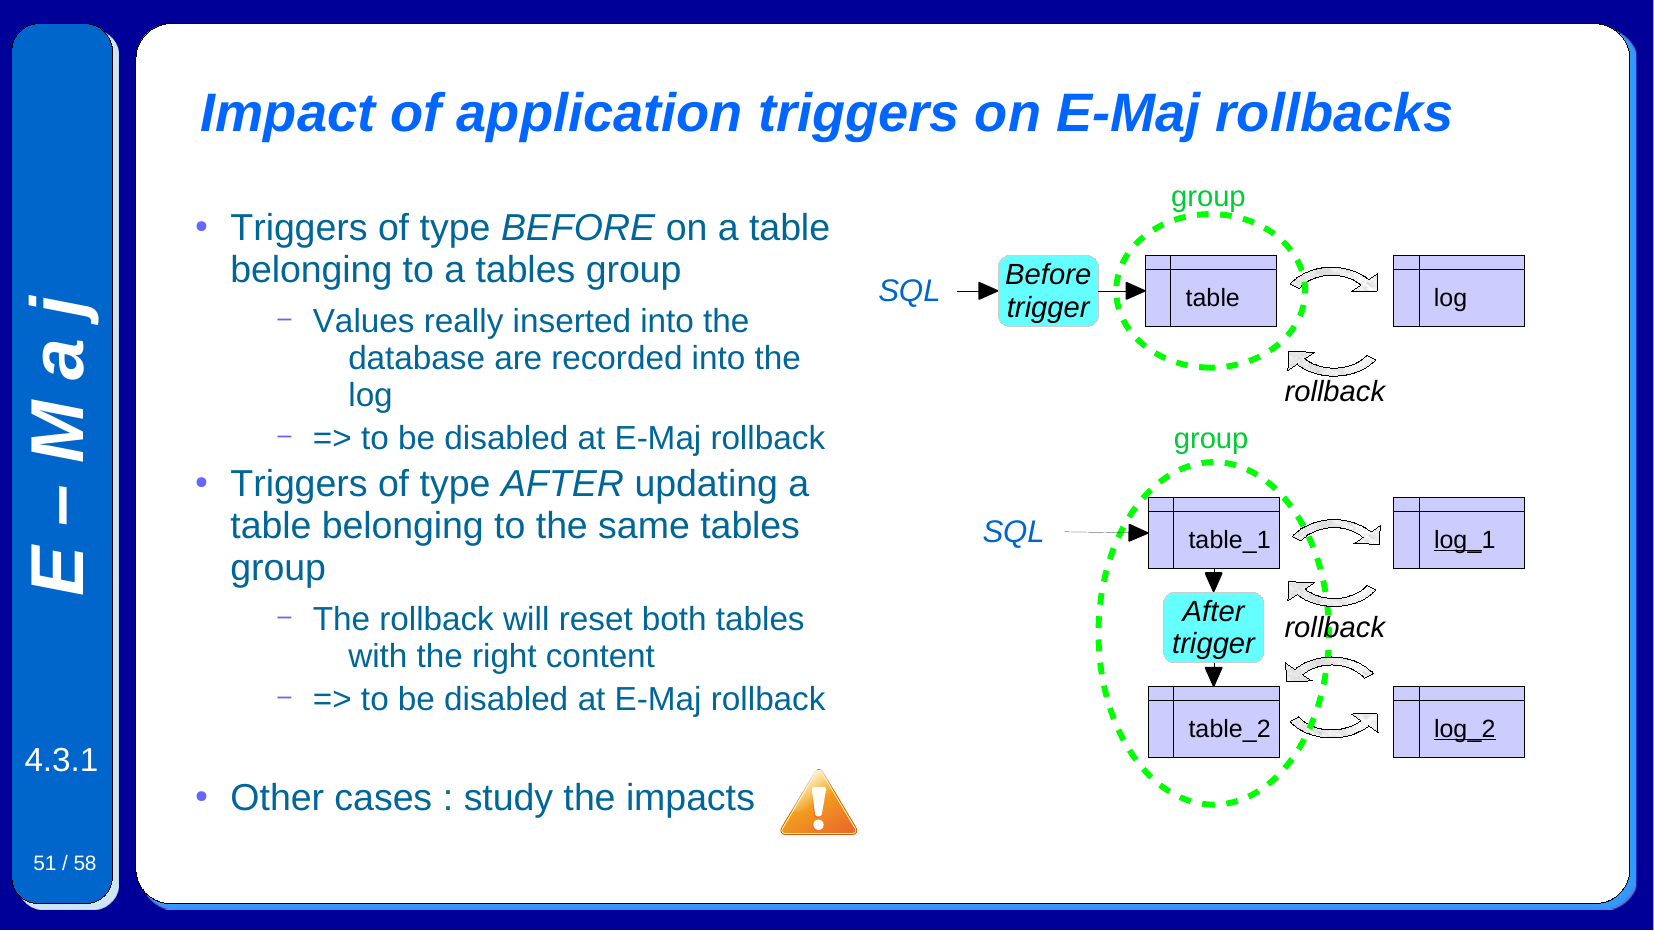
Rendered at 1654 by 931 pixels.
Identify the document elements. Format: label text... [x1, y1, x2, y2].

text_box [1290, 713, 1379, 738]
text_box group [1156, 172, 1261, 221]
text_box After trigger [1163, 592, 1264, 663]
text_box Before trigger [998, 255, 1099, 327]
text_box table [1145, 255, 1277, 327]
text_box table_2 [1148, 686, 1280, 758]
text_box log_2 [1393, 686, 1525, 758]
text_box [1290, 267, 1378, 292]
text_box [1292, 519, 1381, 545]
text_box rollback [1269, 603, 1401, 652]
text_box log [1393, 255, 1525, 327]
text_box SQL [962, 507, 1065, 557]
text_box [1288, 351, 1324, 367]
picture [767, 753, 871, 857]
text_box table_1 [1148, 497, 1280, 569]
text_box [1285, 656, 1374, 682]
text_box group [1159, 414, 1264, 463]
list Triggers of type BEFORE on a table belonging to a tables group Values really inserted into the database are recorded into the log => to be disabled at E-Maj rollback Triggers of type AFTER updating a table belonging to the same tables group The rollback will reset both tables with the right content => to be disabled at E-Maj rollback Other cases : study the impacts [177, 206, 851, 840]
title Impact of application triggers on E-Maj rollbacks [200, 34, 1575, 191]
text_box SQL [862, 266, 957, 316]
text_box log_1 [1393, 497, 1525, 569]
text_box [1344, 355, 1376, 367]
text_box [1287, 581, 1376, 603]
text_box rollback [1269, 367, 1401, 416]
